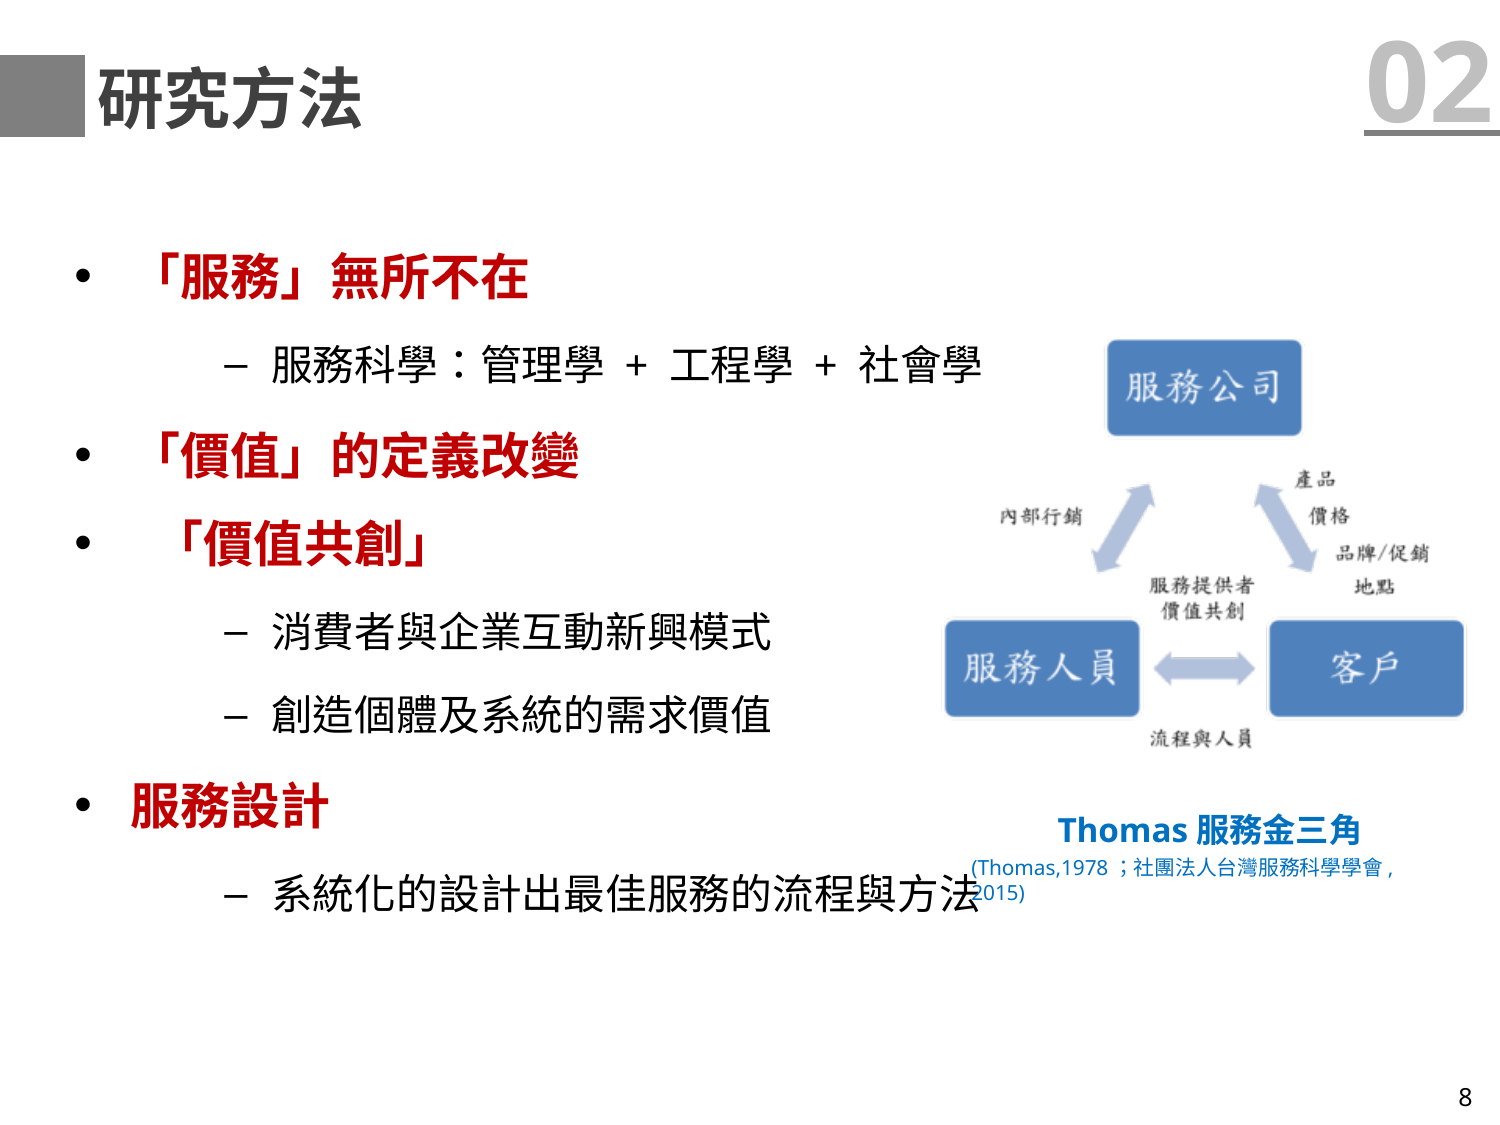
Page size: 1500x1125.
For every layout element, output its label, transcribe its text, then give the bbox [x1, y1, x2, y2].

picture [920, 338, 1489, 764]
text_box Thomas服務金三角 [1043, 802, 1378, 848]
list 「服務」無所不在 服務科學：管理學 + 工程學 + 社會學 「價值」的定義改變 「價值共創」 消費者與企業互動新興模式 創造個體及系統的需求價值 服務設計 系統化的設計出最佳服務的流程與方法 [59, 214, 1430, 1047]
text_box (Thomas,1978；社團法人台灣服務科學學會, 2015) [956, 848, 1453, 913]
text_box 8 [1443, 1074, 1500, 1125]
title 研究方法 [82, 49, 1426, 142]
